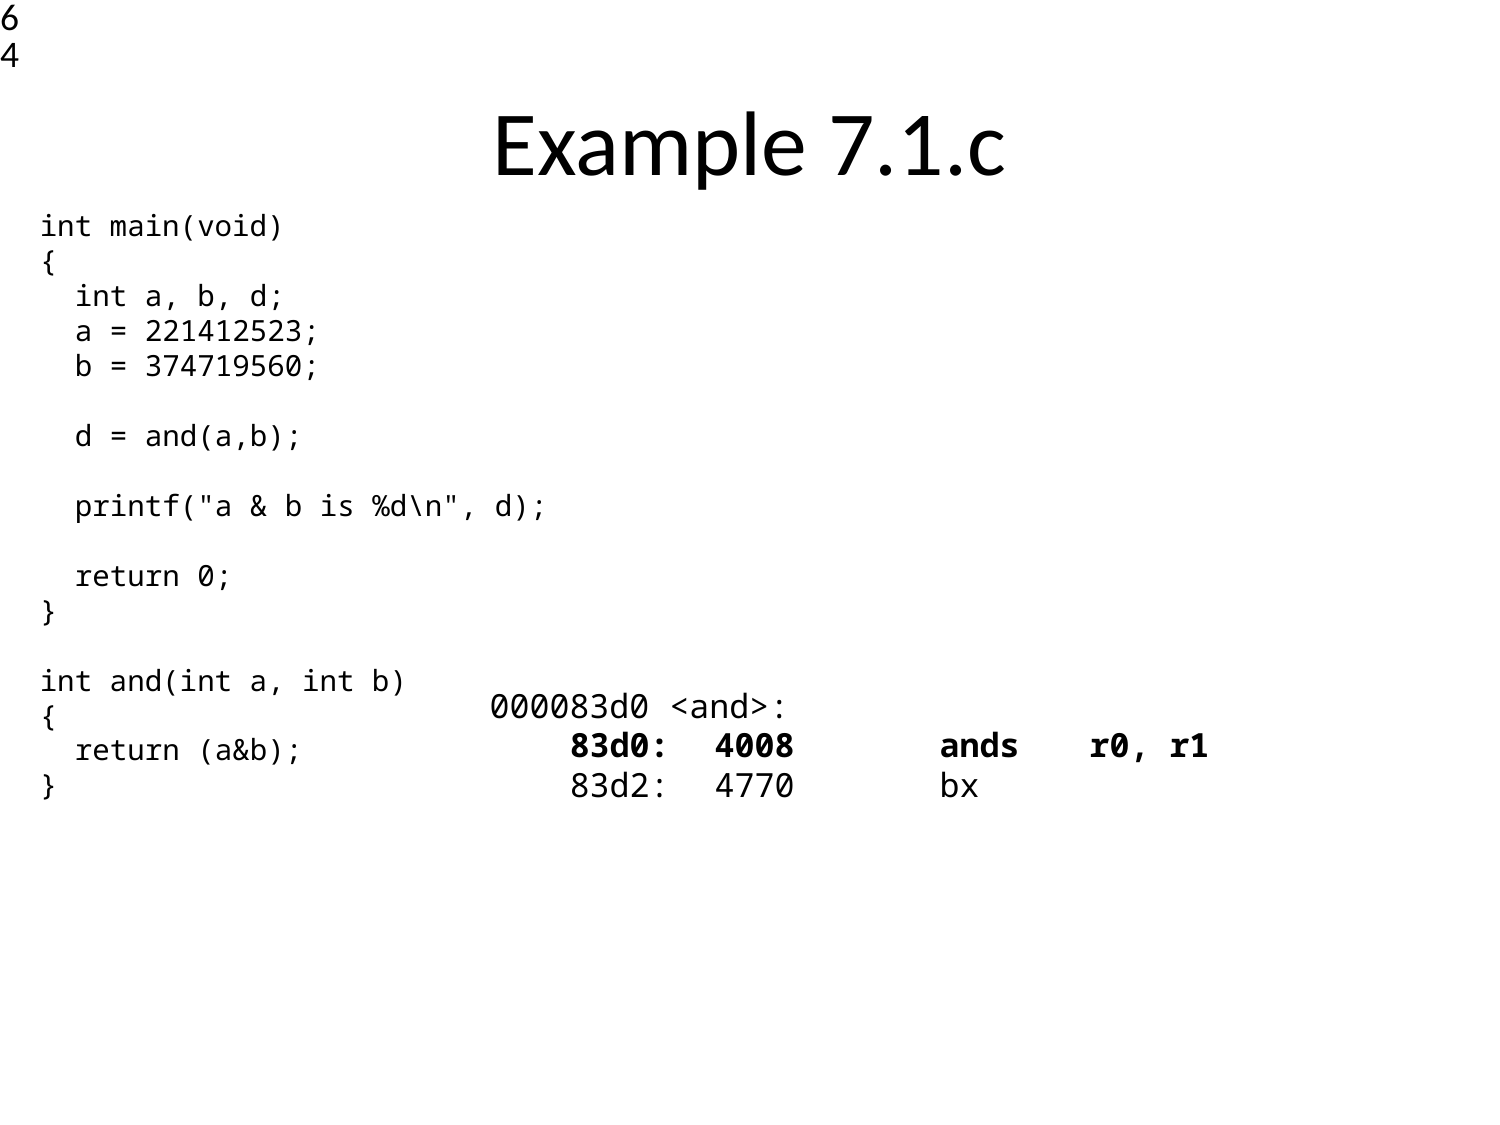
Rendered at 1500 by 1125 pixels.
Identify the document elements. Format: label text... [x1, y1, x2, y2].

text_box 000083d0 <and>: 83d0: 4008 ands r0, r1 83d2: 4770 bx [474, 637, 1463, 812]
title Example 7.1.c [75, 45, 1425, 233]
text_box int main(void) { int a, b, d; a = 221412523; b = 374719560; d = and(a,b); printf("a & b is %d\n", d); return 0; } int and(int a, int b) { return (a&b); } [24, 199, 725, 810]
